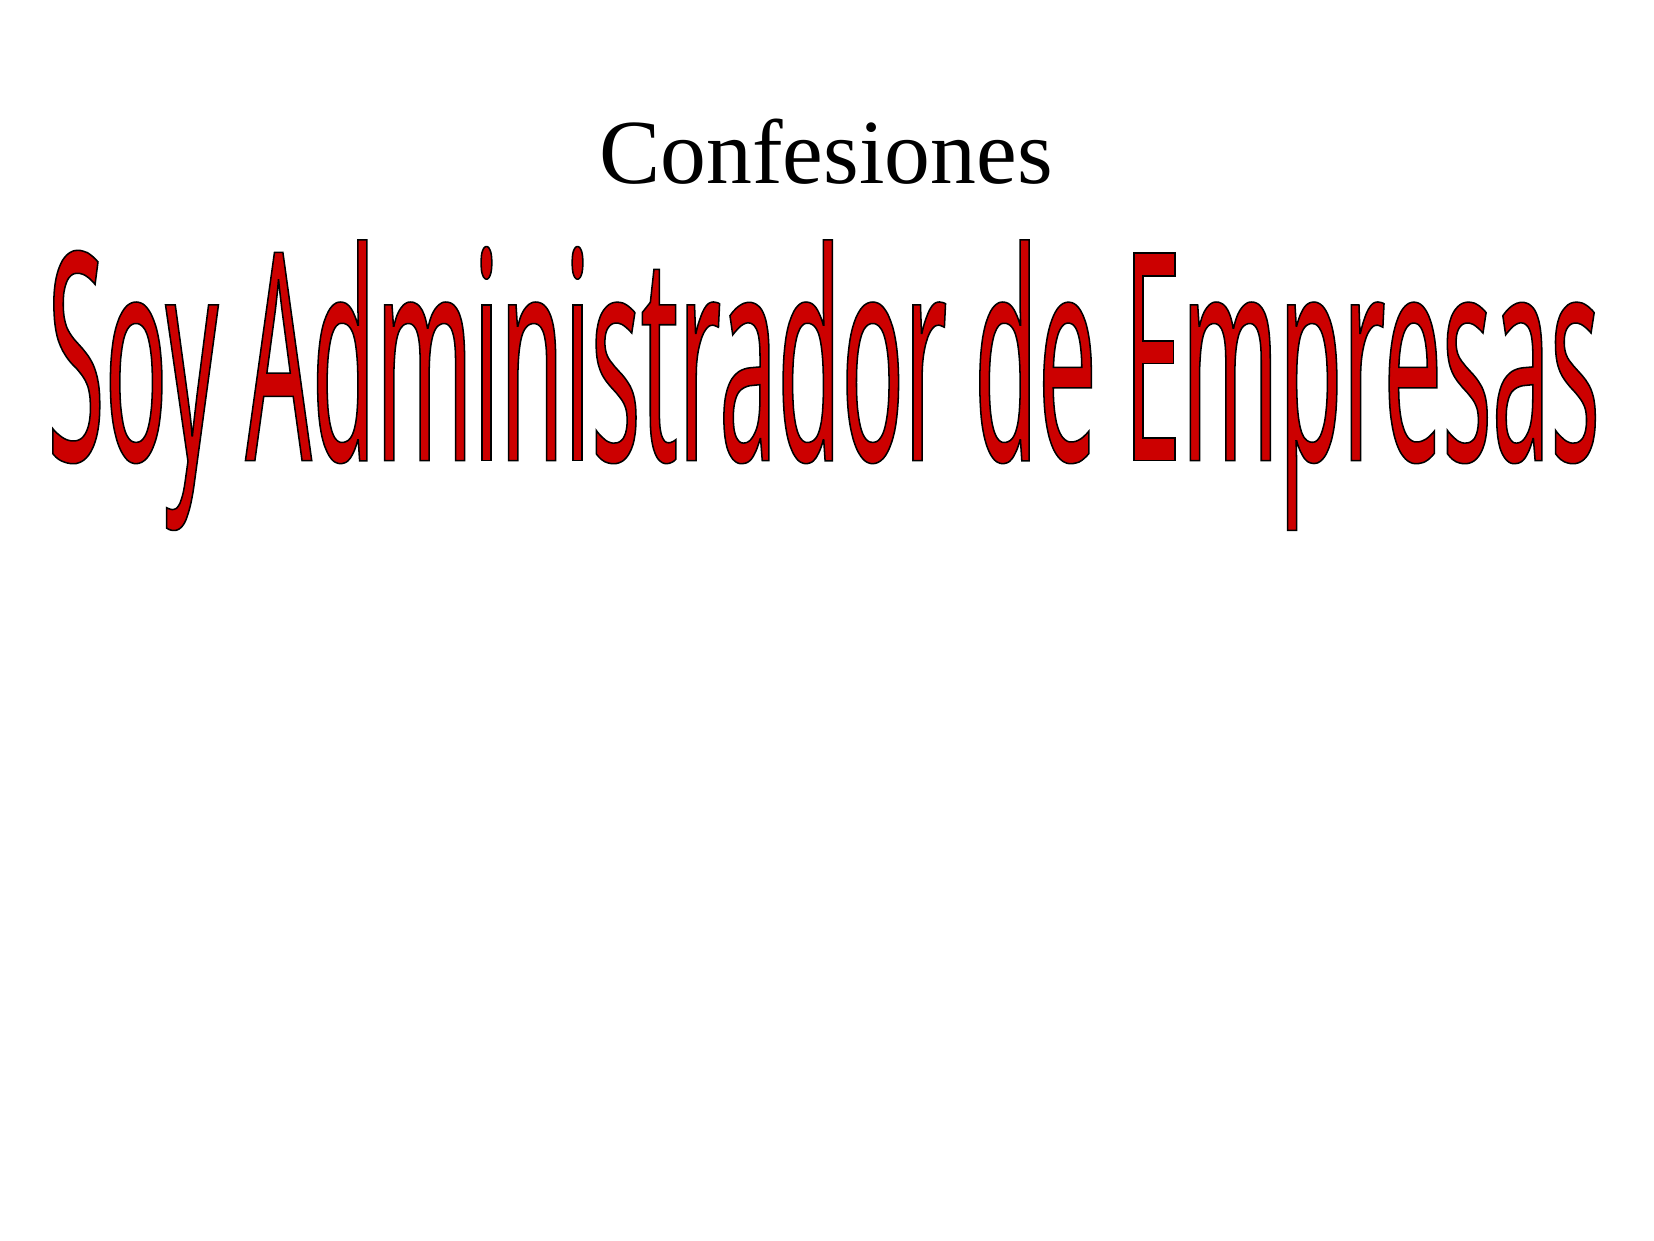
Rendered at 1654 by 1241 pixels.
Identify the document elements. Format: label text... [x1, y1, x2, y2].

text_box Soy Administrador de Empresas [596, 302, 637, 464]
text_box Soy Administrador de Empresas [723, 302, 769, 464]
text_box Soy Administrador de Empresas [847, 302, 899, 464]
text_box Soy Administrador de Empresas [508, 302, 556, 461]
title Confesiones [82, 49, 1571, 257]
text_box Soy Administrador de Empresas [1351, 302, 1385, 461]
text_box Soy Administrador de Empresas [110, 302, 162, 464]
text_box Soy Administrador de Empresas [245, 252, 312, 461]
text_box Soy Administrador de Empresas [384, 302, 465, 461]
text_box Soy Administrador de Empresas [572, 304, 583, 461]
text_box Soy Administrador de Empresas [1133, 253, 1176, 461]
text_box Soy Administrador de Empresas [1555, 302, 1596, 464]
text_box Soy Administrador de Empresas [1496, 302, 1542, 464]
text_box Soy Administrador de Empresas [1389, 302, 1437, 464]
text_box Soy Administrador de Empresas [1190, 302, 1271, 461]
text_box Soy Administrador de Empresas [687, 302, 720, 461]
text_box Soy Administrador de Empresas [1287, 302, 1337, 531]
text_box Soy Administrador de Empresas [979, 239, 1030, 464]
text_box Soy Administrador de Empresas [52, 250, 100, 464]
text_box Soy Administrador de Empresas [317, 239, 367, 464]
text_box Soy Administrador de Empresas [783, 239, 833, 464]
text_box Soy Administrador de Empresas [481, 304, 491, 461]
text_box Soy Administrador de Empresas [912, 302, 946, 461]
text_box Soy Administrador de Empresas [1043, 302, 1092, 464]
text_box Soy Administrador de Empresas [642, 269, 676, 464]
text_box Soy Administrador de Empresas [1447, 302, 1488, 464]
text_box Soy Administrador de Empresas [165, 304, 219, 531]
